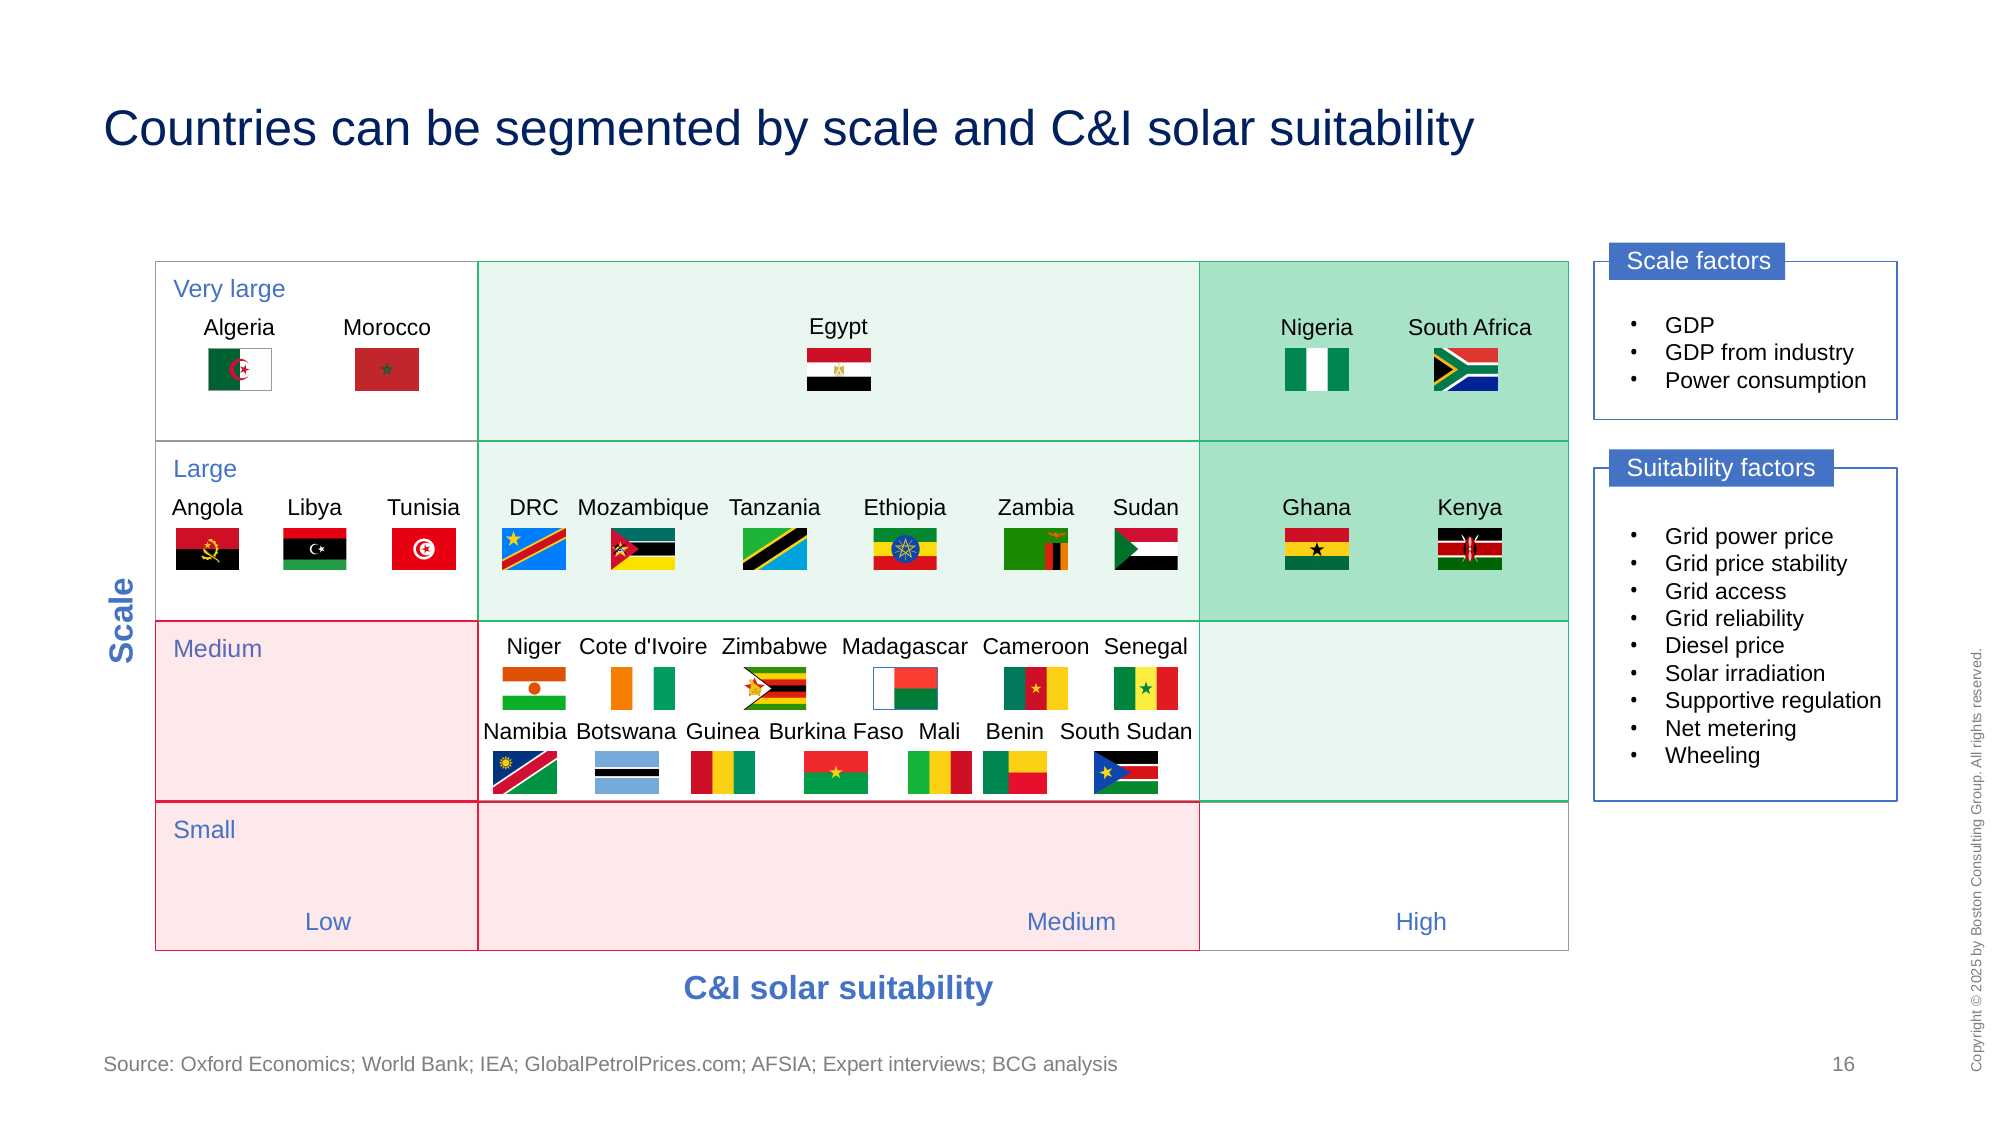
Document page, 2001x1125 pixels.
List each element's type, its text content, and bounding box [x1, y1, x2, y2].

picture [1114, 667, 1178, 710]
text_box Senegal [1104, 632, 1188, 659]
text_box Tanzania [729, 493, 821, 520]
picture [743, 528, 807, 571]
text_box Suitability factors [1609, 449, 1834, 487]
picture [502, 667, 566, 710]
text_box Tunisia [387, 493, 460, 520]
text_box High [1378, 894, 1569, 951]
picture [1114, 528, 1178, 571]
picture [1285, 528, 1349, 571]
text_box Mozambique [578, 493, 709, 520]
picture [595, 751, 659, 794]
picture [908, 751, 972, 794]
text_box Egypt [809, 312, 868, 339]
text_box South Africa [1408, 313, 1532, 340]
text_box Burkina Faso [769, 716, 904, 744]
text_box Benin [986, 716, 1044, 744]
text_box Namibia [483, 716, 567, 744]
picture [493, 751, 557, 794]
text_box Ghana [1282, 493, 1351, 520]
text_box Morocco [343, 313, 432, 340]
text_box Large [155, 441, 346, 498]
text_box Nigeria [1280, 313, 1353, 340]
text_box Medium [1009, 894, 1200, 951]
picture [1438, 528, 1502, 571]
text_box Cameroon [983, 632, 1090, 659]
picture [873, 667, 937, 710]
picture [176, 528, 239, 571]
picture [355, 348, 419, 391]
text_box Small [155, 802, 346, 858]
text_box Madagascar [842, 632, 969, 659]
text_box Mali [912, 716, 967, 744]
text_box Source: Oxford Economics; World Bank; IEA; GlobalPetrolPrices.com; AFSIA; Expert interviews; BCG analysis [103, 1054, 1585, 1076]
picture [743, 667, 807, 710]
text_box Zambia [998, 493, 1074, 520]
text_box Grid power price Grid price stability Grid access Grid reliability Diesel price Solar irradiation Supportive regulation Net metering Wheeling [1594, 506, 1897, 784]
picture [611, 528, 675, 571]
text_box Very large [155, 261, 346, 318]
picture [1434, 348, 1498, 391]
text_box Scale [103, 503, 141, 739]
text_box Niger [507, 632, 562, 659]
text_box Low [287, 894, 478, 951]
picture [1004, 528, 1068, 571]
picture [392, 528, 456, 571]
text_box [156, 802, 1200, 951]
picture [611, 667, 675, 710]
picture [691, 751, 755, 794]
text_box Sudan [1113, 493, 1179, 520]
picture [502, 528, 566, 571]
text_box Ethiopia [864, 493, 947, 520]
text_box Cote d'Ivoire [579, 632, 708, 659]
text_box GDP GDP from industry Power consumption [1594, 303, 1897, 400]
picture [1285, 348, 1349, 391]
text_box Scale factors [1609, 242, 1786, 280]
text_box Algeria [204, 313, 275, 340]
text_box Botswana [576, 716, 677, 744]
picture [983, 751, 1047, 794]
text_box Kenya [1438, 493, 1503, 520]
picture [1004, 667, 1068, 710]
text_box Guinea [686, 716, 760, 744]
picture [807, 349, 871, 391]
text_box DRC [509, 493, 559, 520]
picture [804, 751, 868, 794]
text_box C&I solar suitability [681, 963, 997, 1014]
picture [1094, 751, 1158, 794]
title Countries can be segmented by scale and C&I solar suitability [103, 102, 1897, 157]
text_box South Sudan [1054, 716, 1198, 744]
text_box Angola [172, 493, 243, 520]
picture [208, 348, 272, 391]
text_box Zimbabwe [722, 632, 828, 659]
picture [873, 528, 937, 571]
text_box Libya [287, 493, 342, 520]
text_box [156, 261, 1568, 801]
picture [283, 528, 347, 571]
